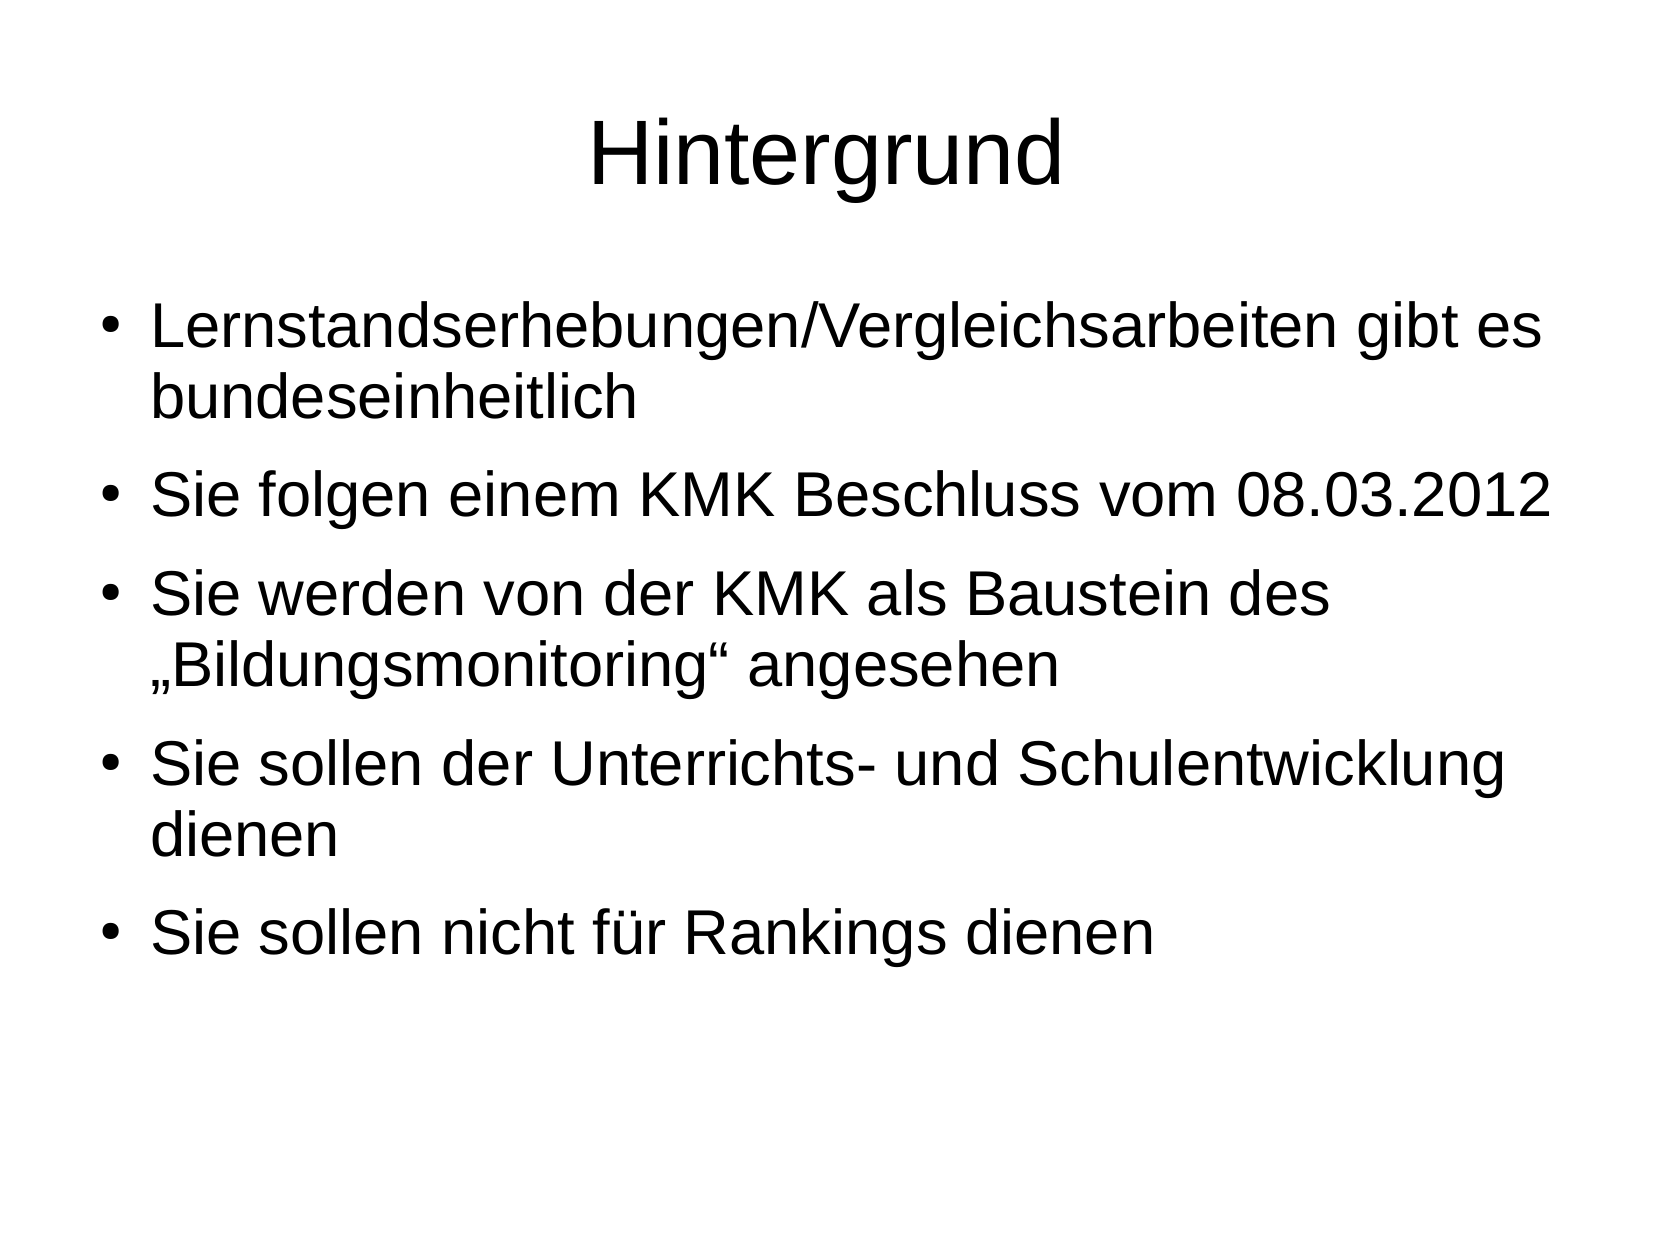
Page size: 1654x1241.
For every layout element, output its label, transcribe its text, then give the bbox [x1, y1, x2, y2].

title Hintergrund [82, 49, 1571, 257]
list Lernstandserhebungen/Vergleichsarbeiten gibt es bundeseinheitlich Sie folgen einem KMK Beschluss vom 08.03.2012 Sie werden von der KMK als Baustein des „Bildungsmonitoring“ angesehen Sie sollen der Unterrichts- und Schulentwicklung dienen Sie sollen nicht für Rankings dienen [82, 290, 1571, 1010]
